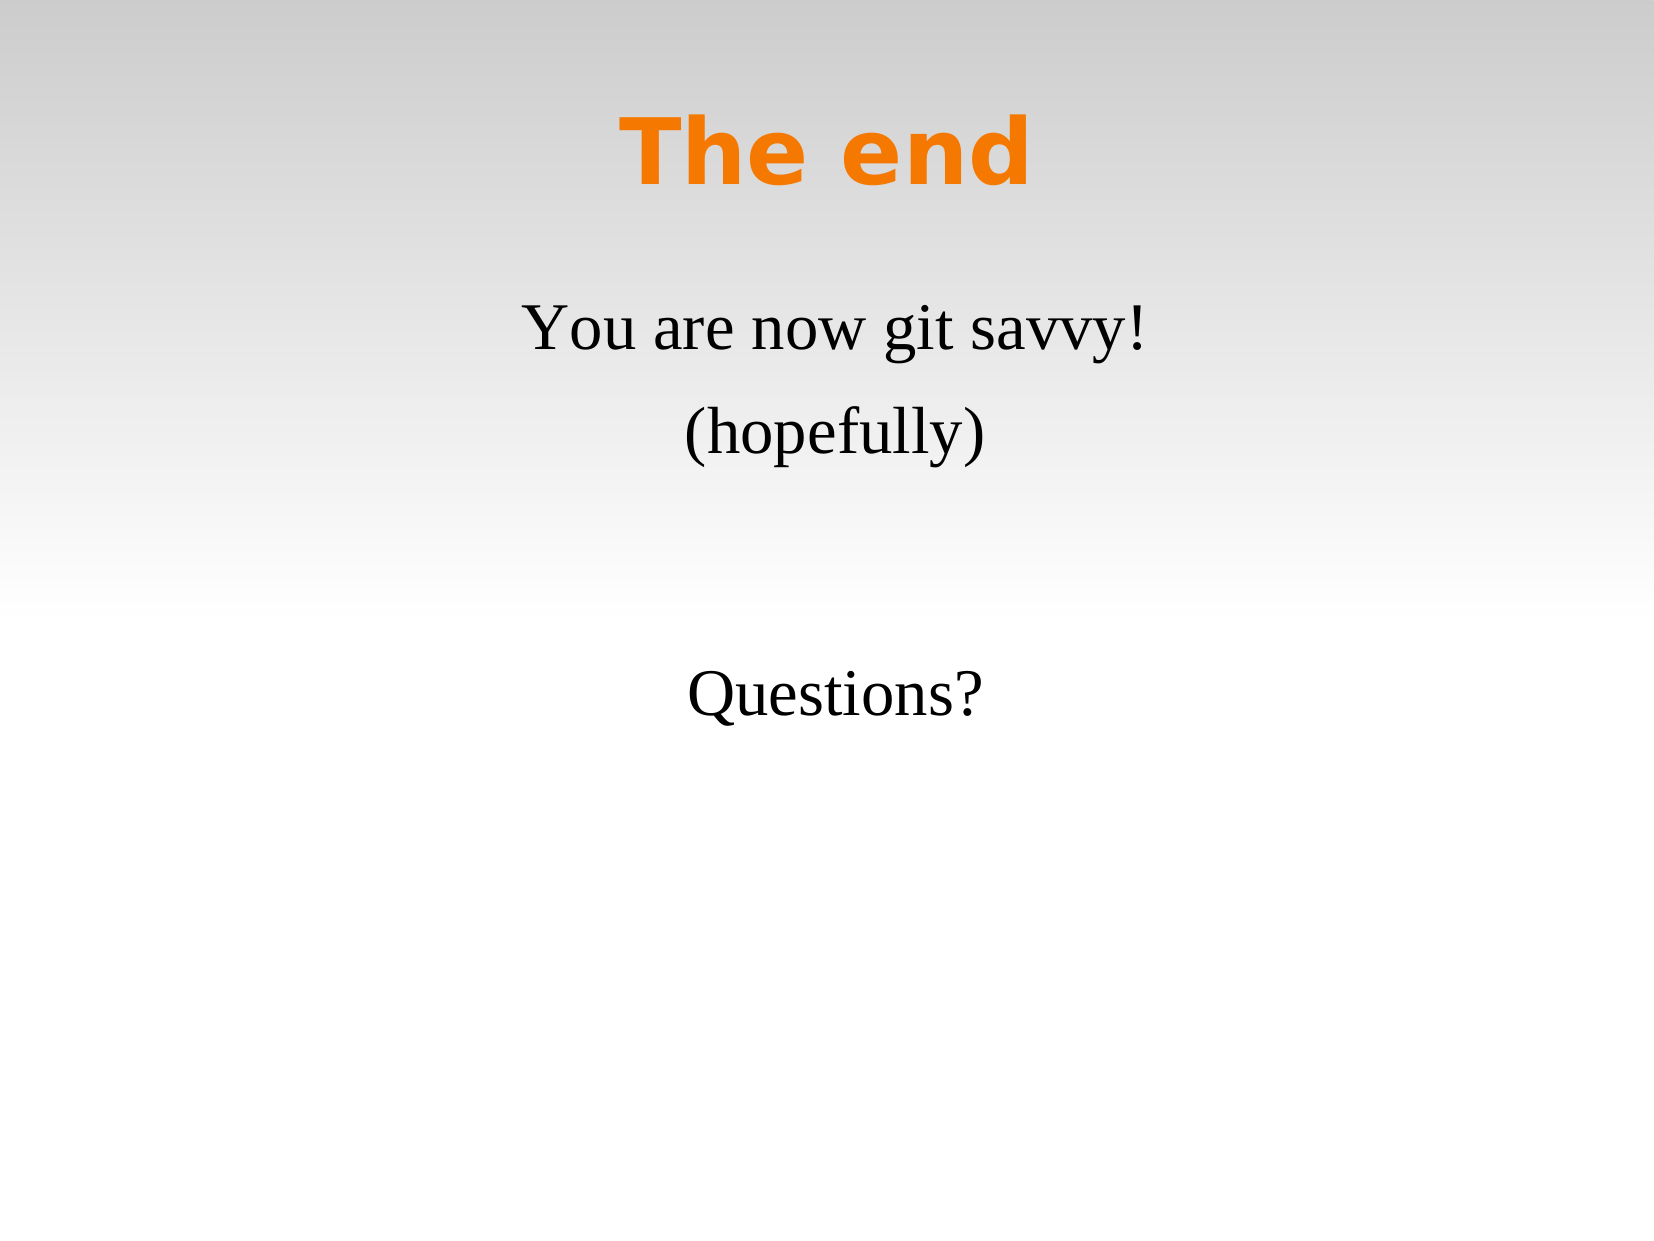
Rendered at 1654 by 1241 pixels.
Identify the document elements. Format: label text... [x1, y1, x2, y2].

title The end [82, 56, 1571, 250]
list Questions? [82, 656, 1571, 869]
list You are now git savvy! (hopefully) [82, 290, 1571, 502]
